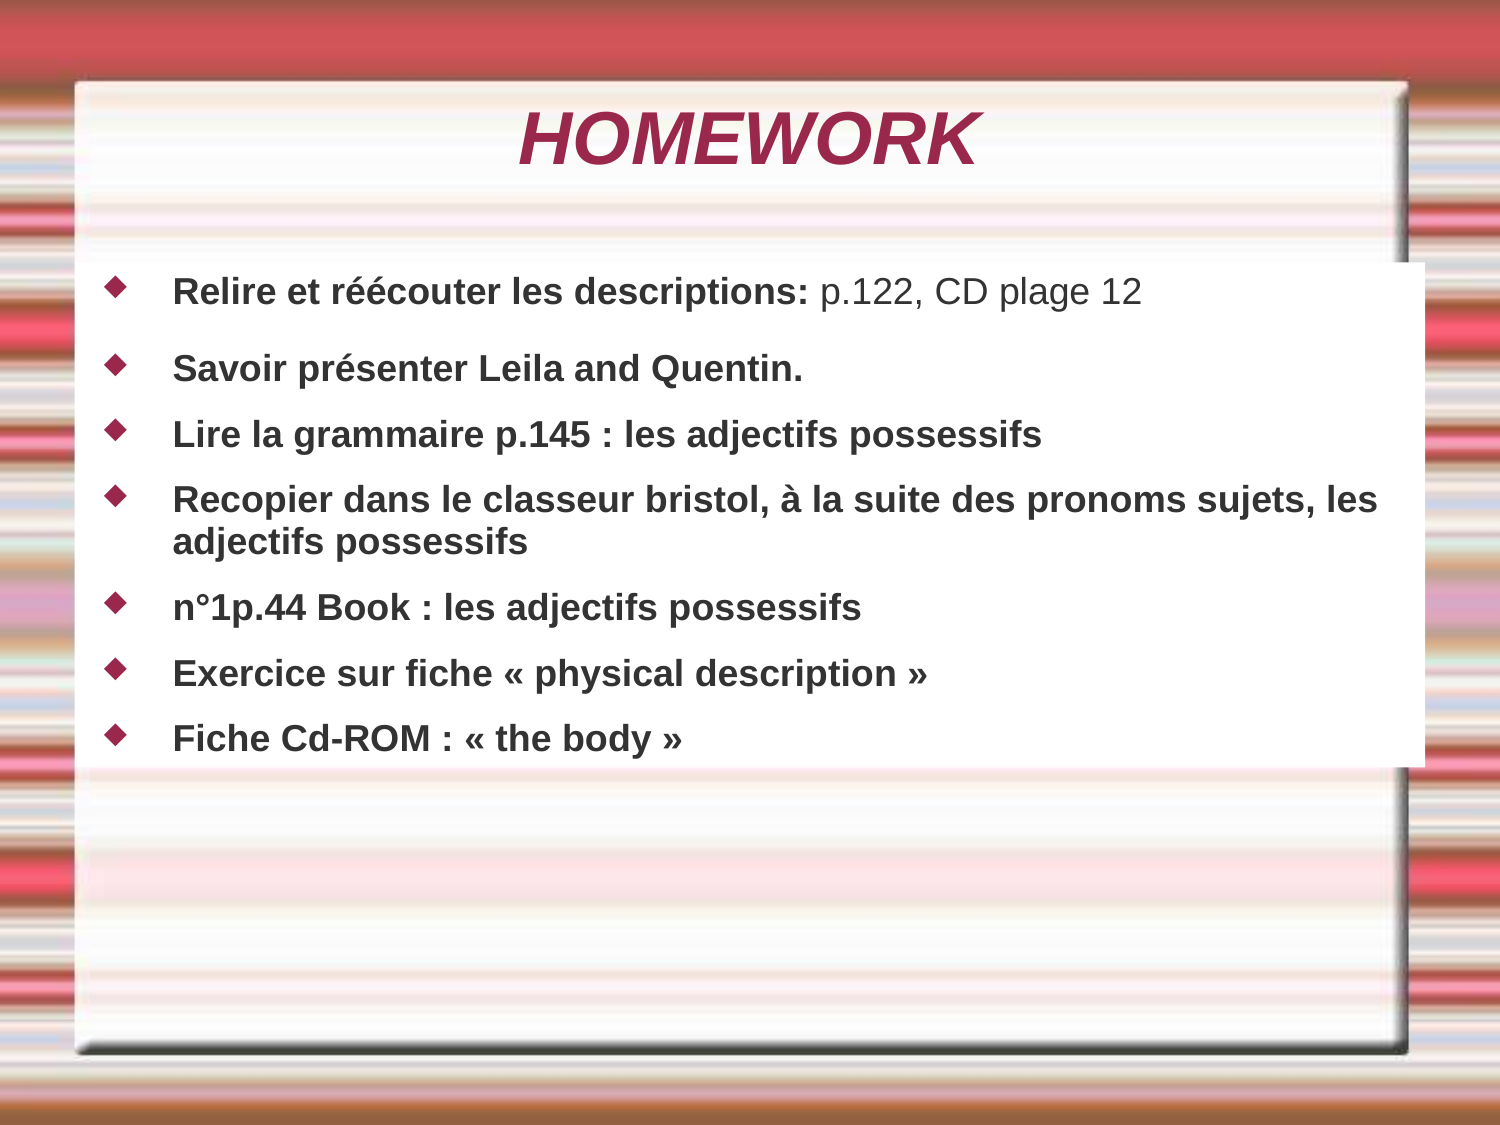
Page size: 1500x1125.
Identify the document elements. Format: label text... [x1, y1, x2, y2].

title HOMEWORK [75, 45, 1426, 233]
picture [0, 0, 1500, 1125]
list Relire et réécouter les descriptions: p.122, CD plage 12 Savoir présenter Leila and Quentin. Lire la grammaire p.145 : les adjectifs possessifs Recopier dans le classeur bristol, à la suite des pronoms sujets, les adjectifs possessifs n°1p.44 Book : les adjectifs possessifs Exercice sur fiche « physical description » Fiche Cd-ROM : « the body » [75, 262, 1426, 768]
